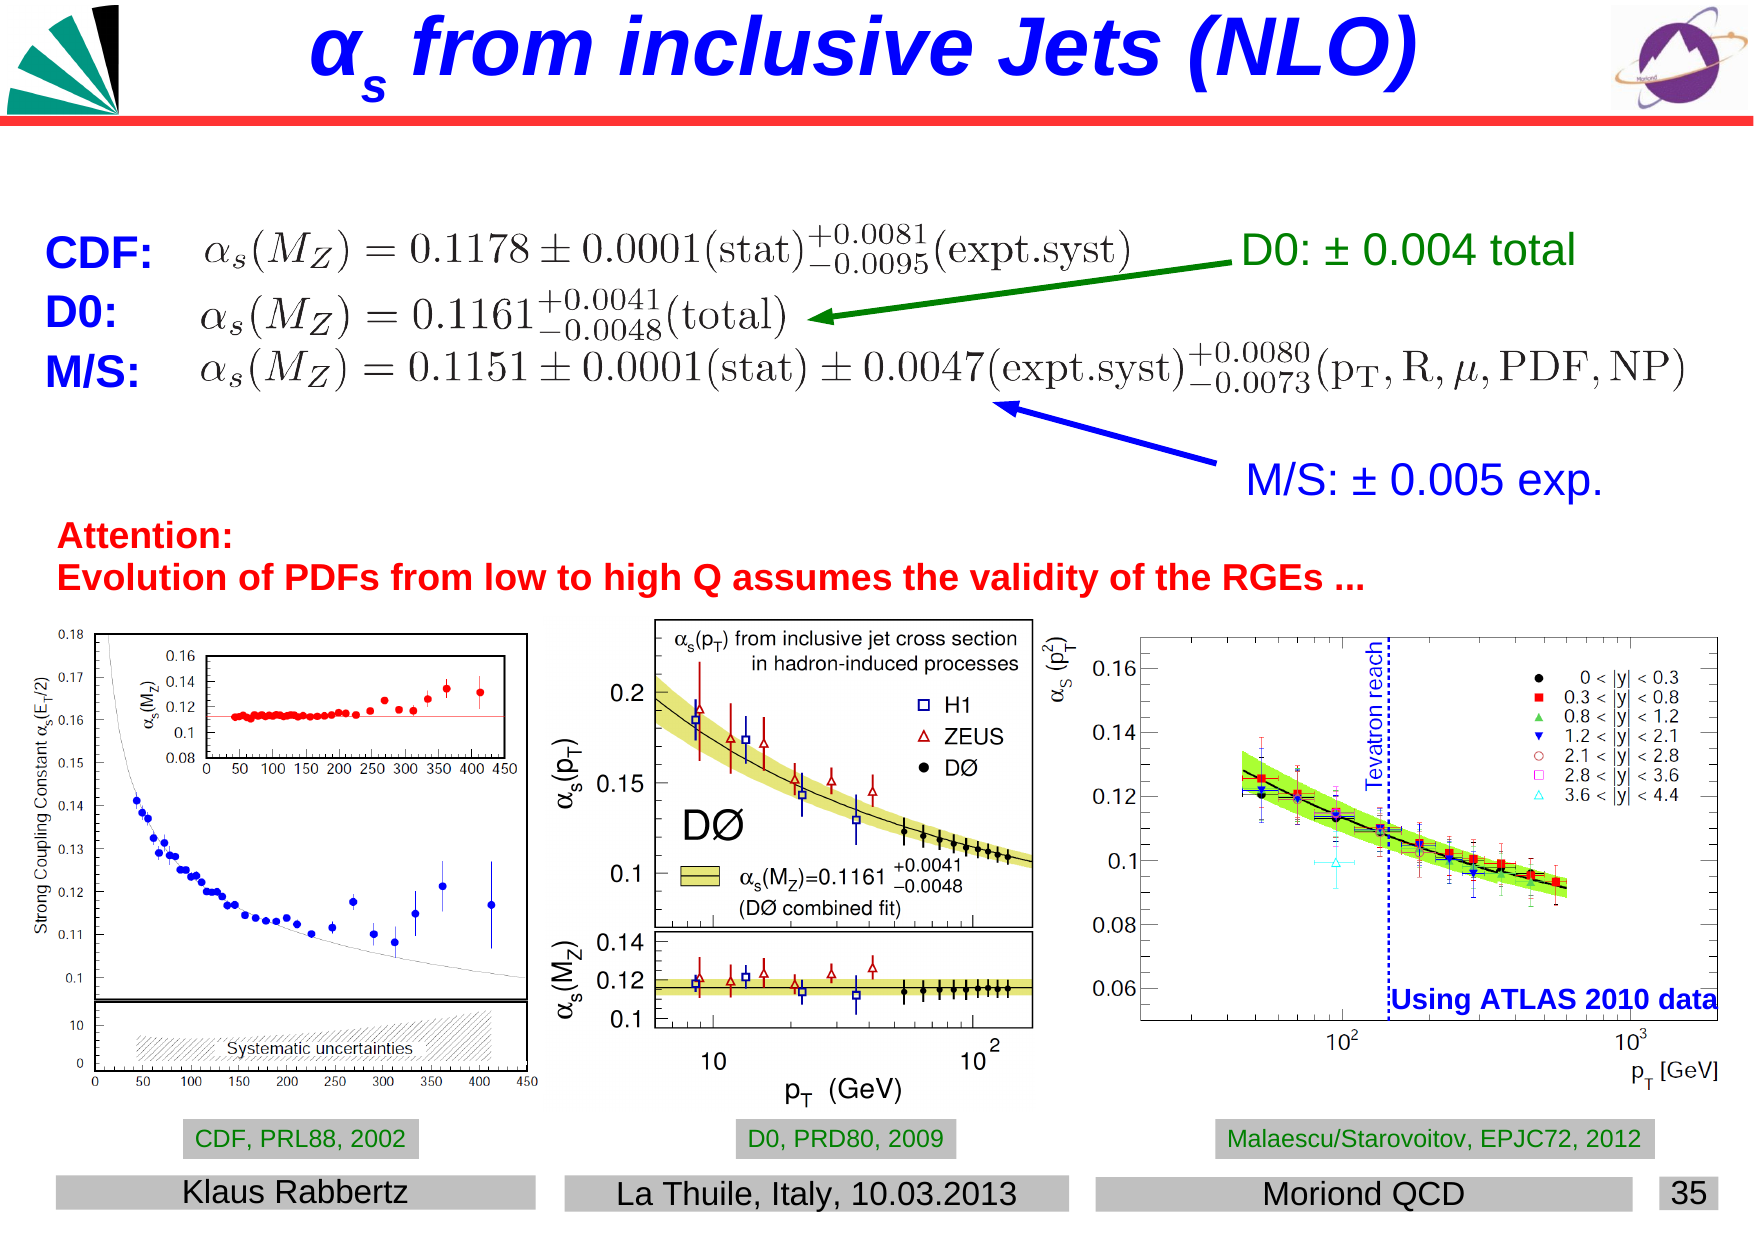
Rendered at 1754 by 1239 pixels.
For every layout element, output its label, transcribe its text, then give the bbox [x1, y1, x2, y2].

text_box D0: ± 0.004 total [1228, 217, 1589, 282]
title αs from inclusive Jets (NLO) [123, 0, 1606, 114]
text_box D0: [33, 280, 131, 344]
text_box M/S: ± 0.005 exp. [1233, 448, 1616, 512]
text_box M/S: [33, 339, 154, 403]
text_box Using ATLAS 2010 data [1378, 976, 1730, 1022]
text_box Attention: Evolution of PDFs from low to high Q assumes the validity of the RGEs ... [44, 508, 1723, 605]
picture [25, 616, 1724, 1112]
picture [7, 5, 119, 116]
picture [196, 285, 1690, 400]
picture [200, 220, 1137, 281]
picture [1611, 5, 1748, 110]
text_box Malaescu/Starovoitov, EPJC72, 2012 [1215, 1119, 1655, 1159]
text_box CDF: [33, 221, 170, 285]
text_box D0, PRD80, 2009 [735, 1119, 957, 1159]
text_box CDF, PRL88, 2002 [183, 1119, 419, 1159]
